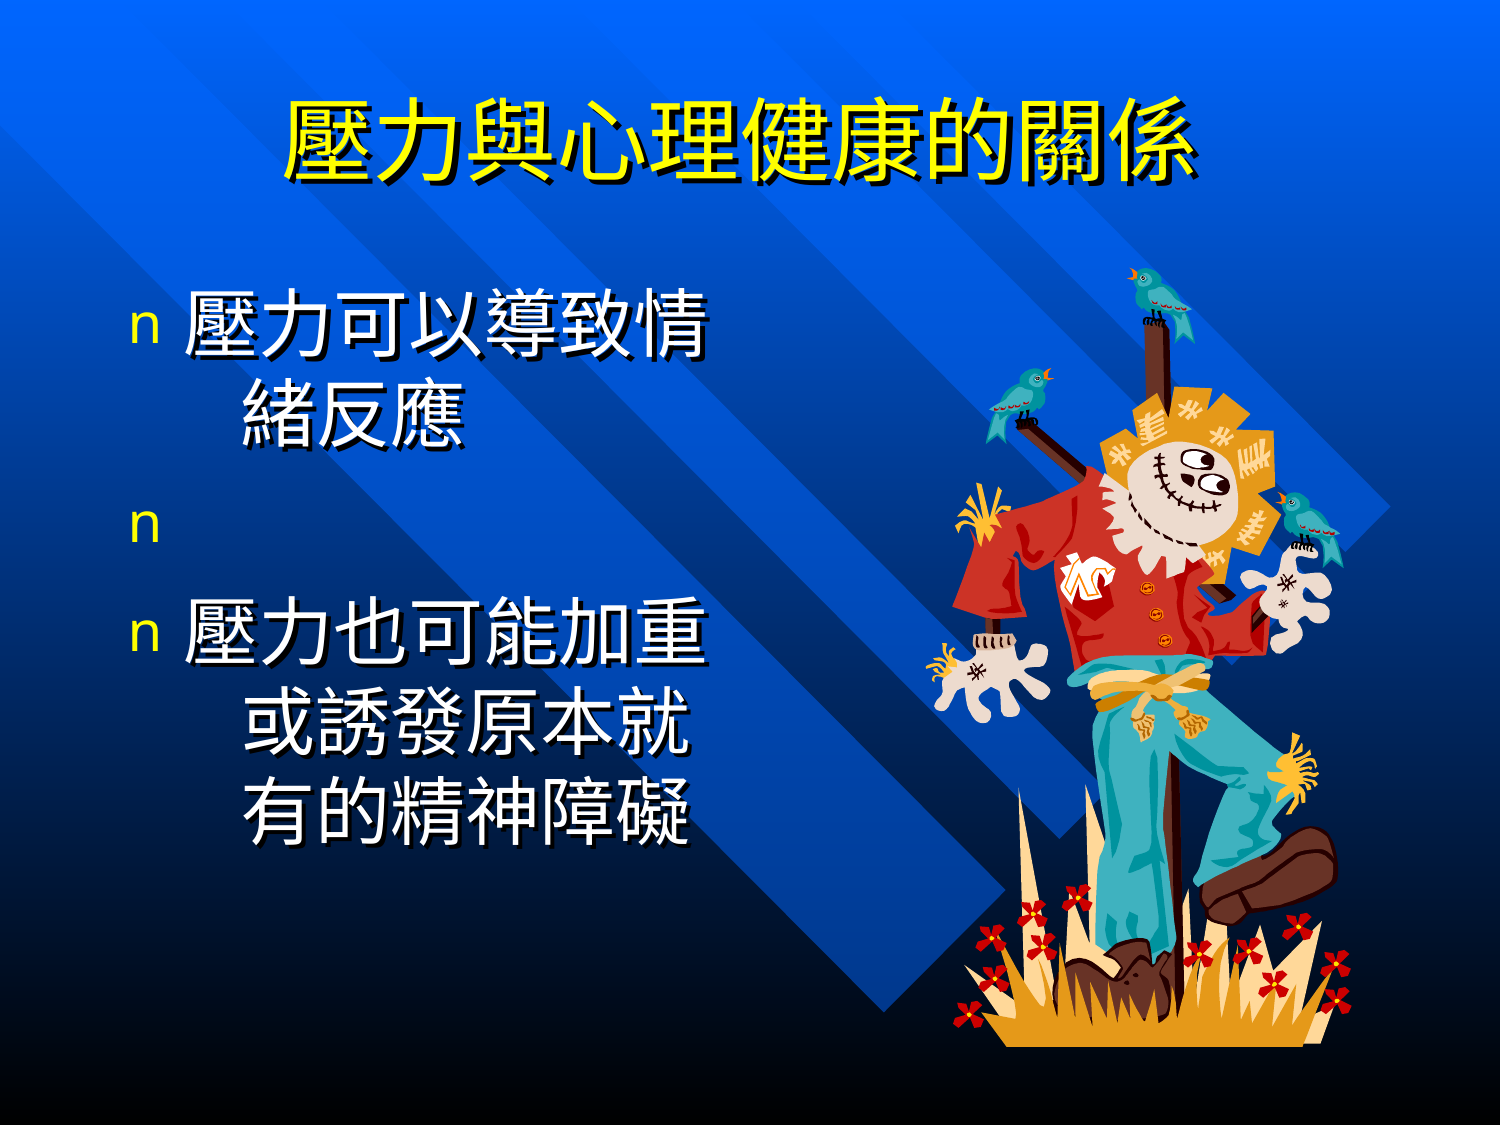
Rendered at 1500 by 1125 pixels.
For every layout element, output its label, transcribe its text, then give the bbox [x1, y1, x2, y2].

list 壓力可以導致情緒反應 壓力也可能加重或誘發原本就有的精神障礙 [112, 269, 726, 1001]
chart [924, 262, 1352, 1047]
title 壓力與心理健康的關係 [112, 37, 1388, 238]
